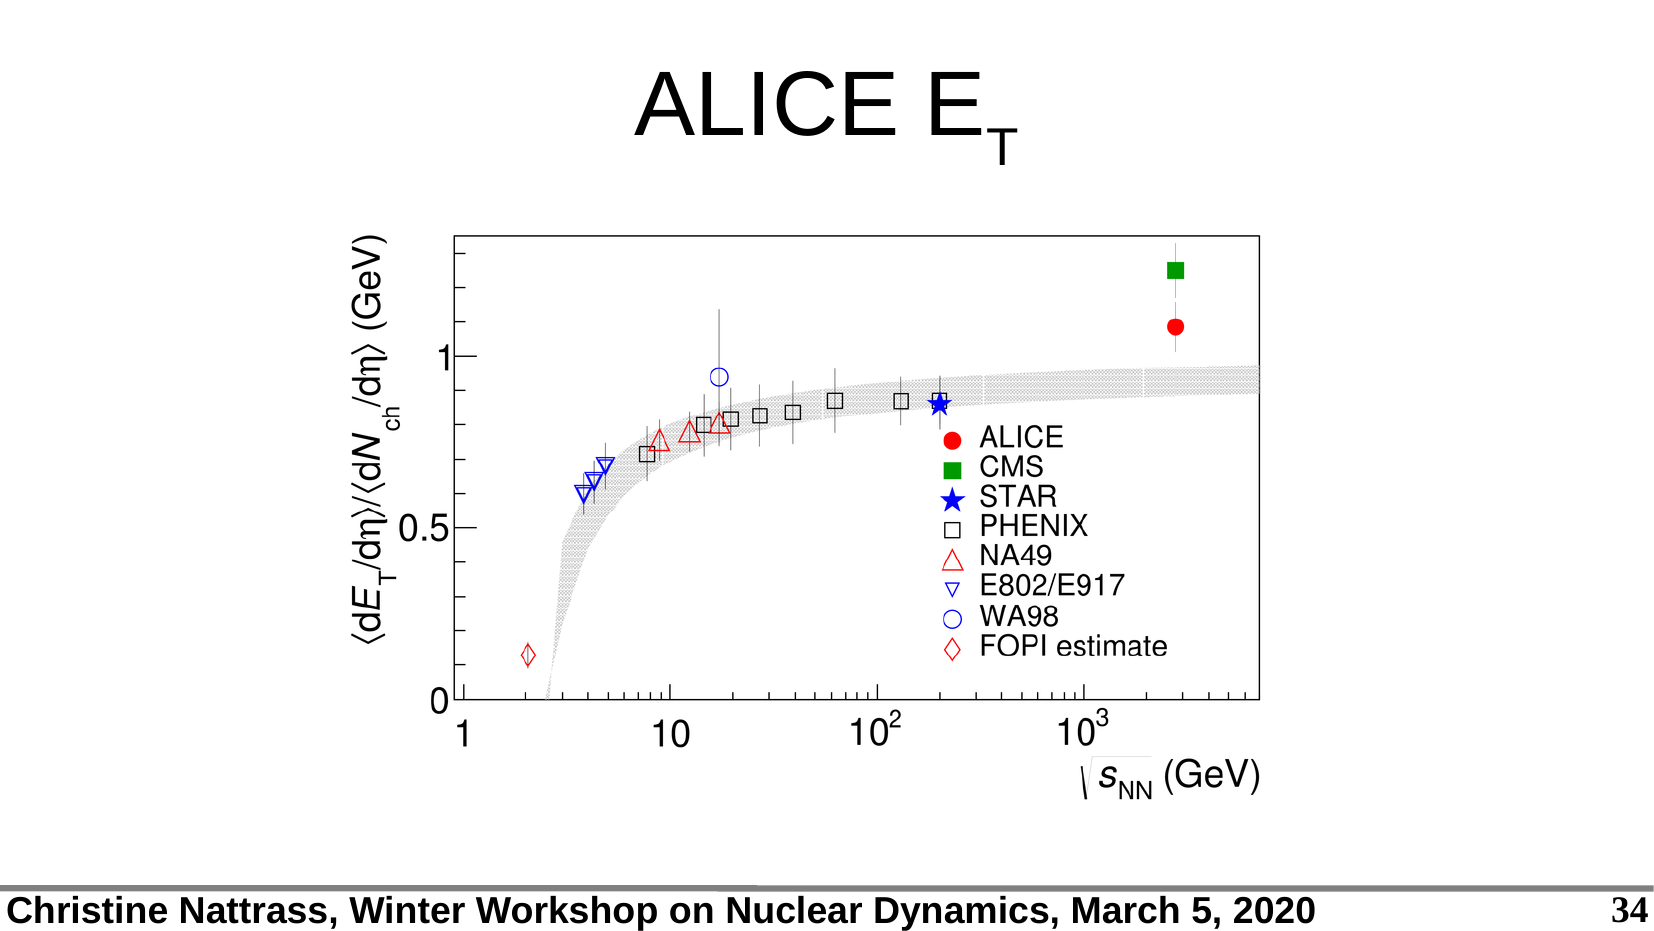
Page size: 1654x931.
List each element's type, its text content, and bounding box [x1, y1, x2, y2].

title ALICE ET [82, 37, 1571, 193]
picture [339, 223, 1269, 800]
